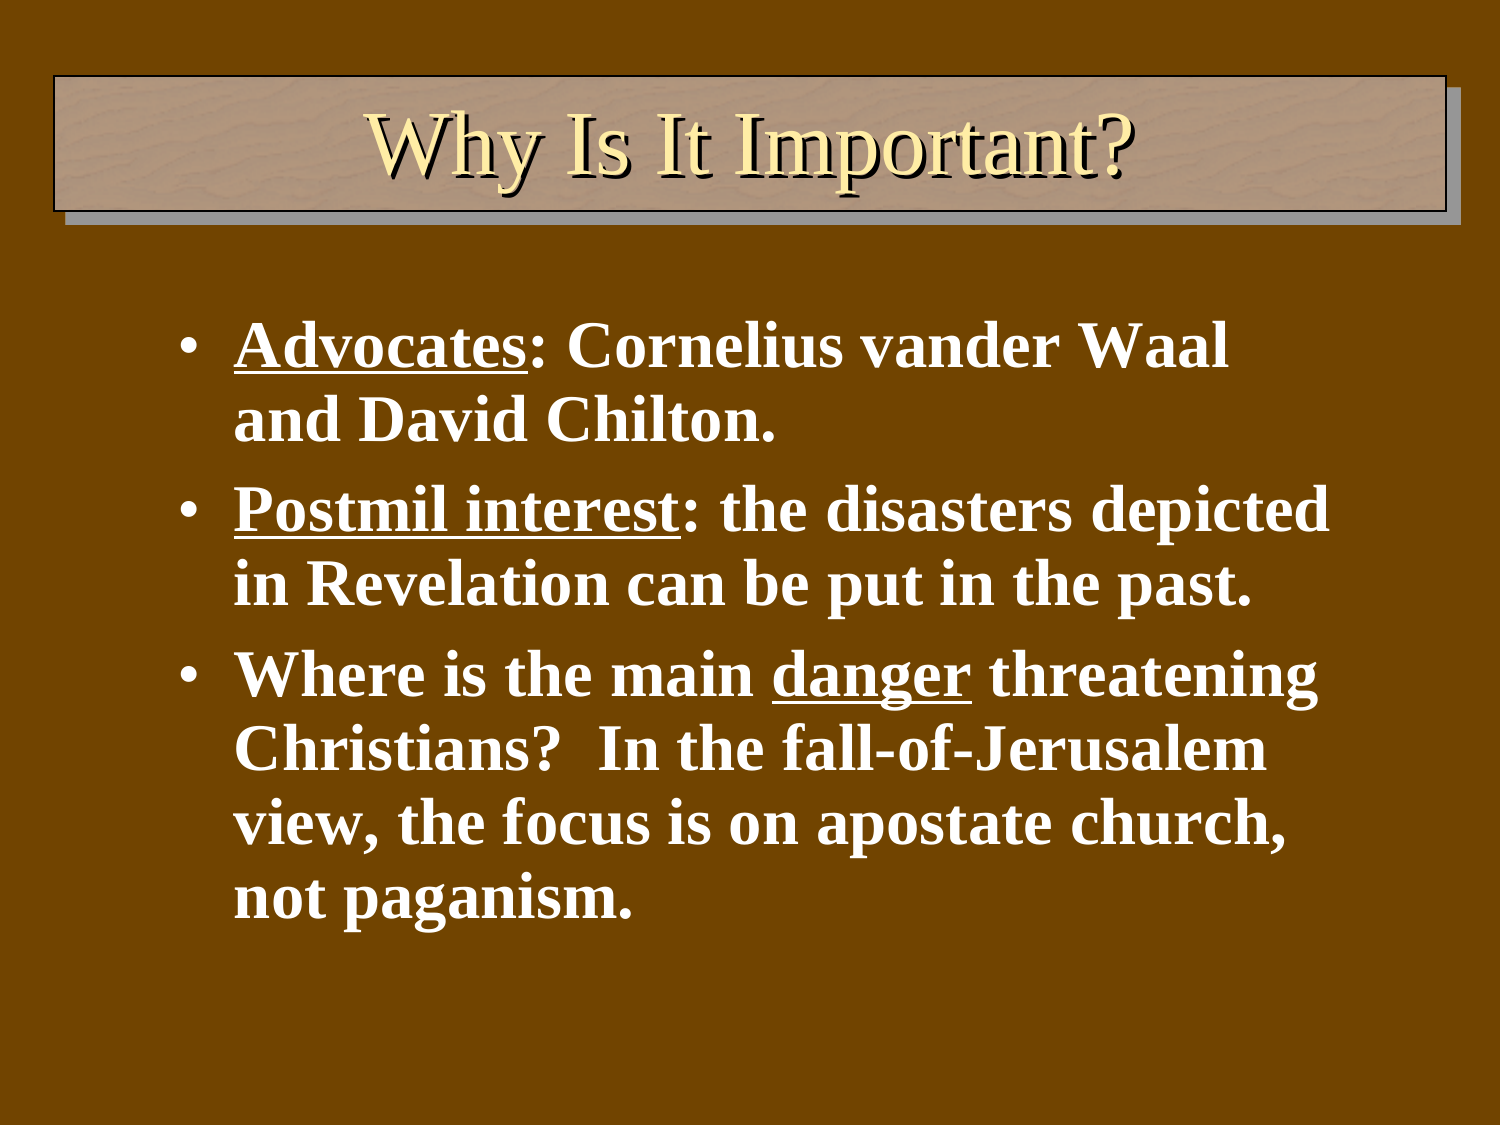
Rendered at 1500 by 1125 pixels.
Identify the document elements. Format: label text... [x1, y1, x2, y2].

picture [55, 77, 1445, 210]
title Why Is It Important? [65, 85, 1435, 203]
list Advocates: Cornelius vander Waal and David Chilton. Postmil interest: the disasters depicted in Revelation can be put in the past. Where is the main danger threatening Christians? In the fall-of-Jerusalem view, the focus is on apostate church, not paganism. [162, 299, 1351, 1051]
